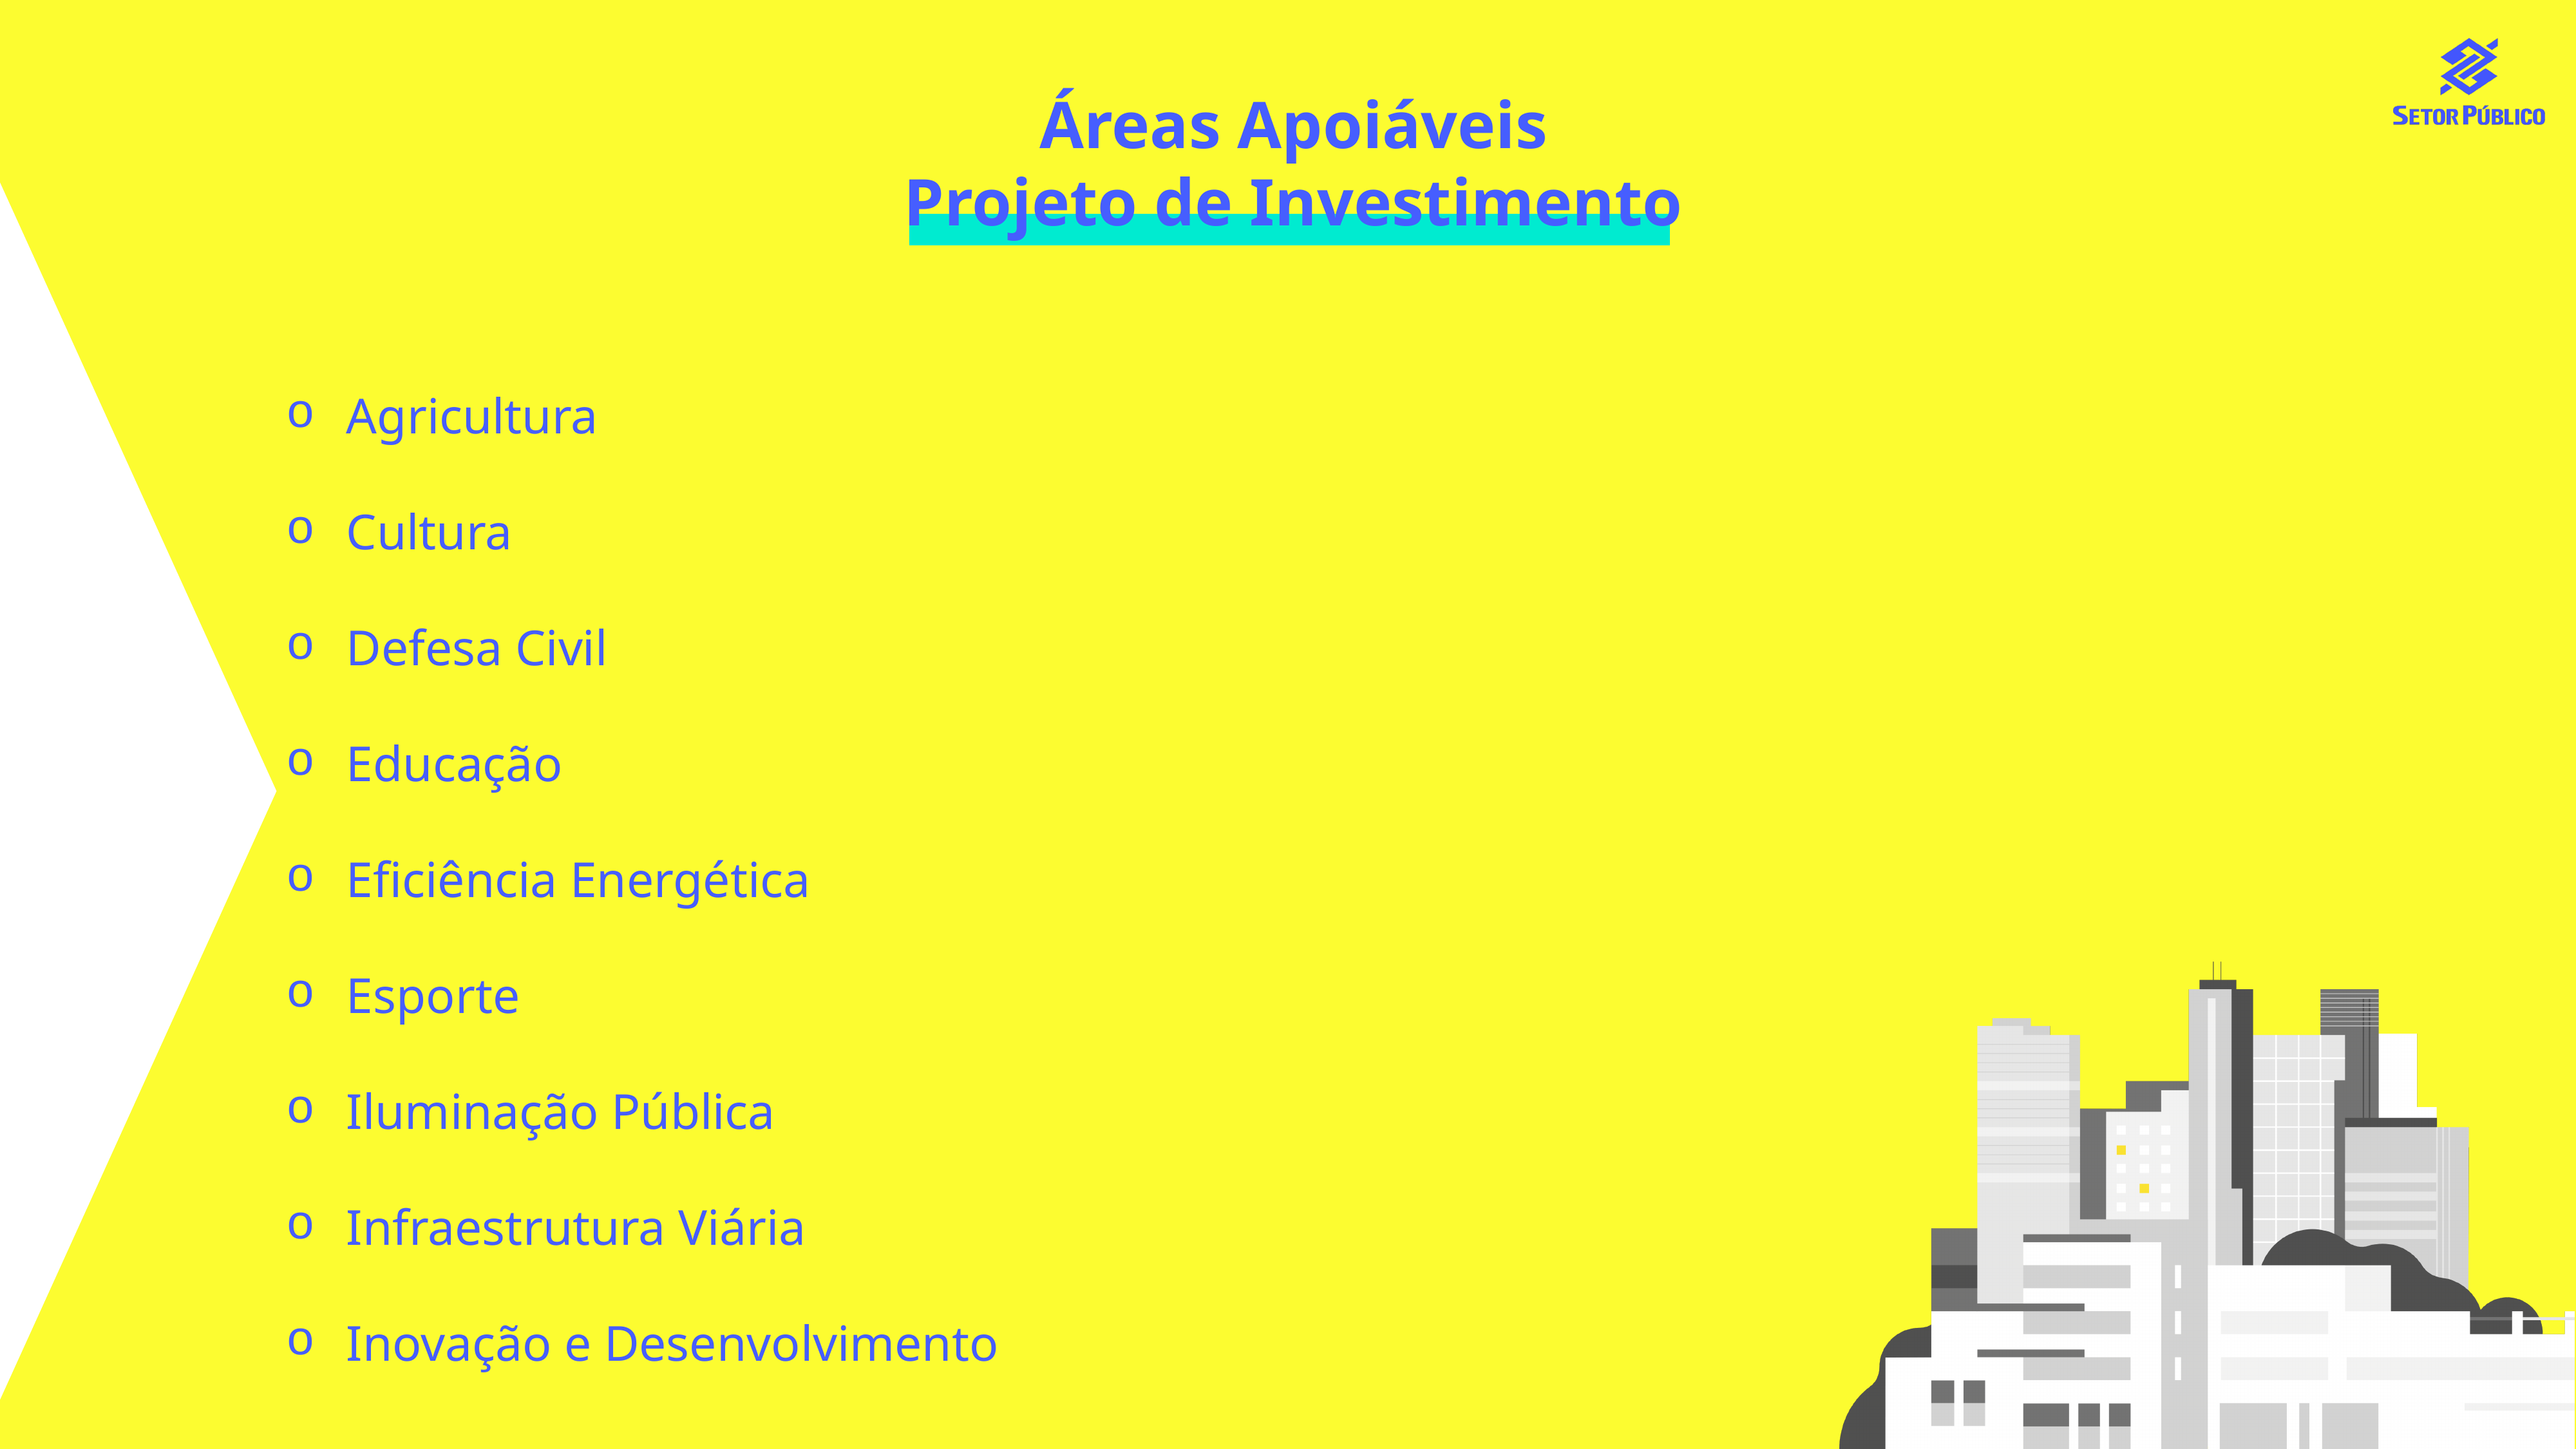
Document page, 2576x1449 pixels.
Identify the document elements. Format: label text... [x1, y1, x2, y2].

text_box [0, 0, 2576, 1449]
text_box Agricultura Cultura Defesa Civil Educação Eficiência Energética Esporte Iluminação Pública Infraestrutura Viária Inovação e Desenvolvimento Modernização da Gestão Lazer Limpeza Pública Meio Ambiente Mobilidade Urbana Saúde Segurança Pública Vigilância Sanitária [276, 323, 2325, 1449]
text_box Áreas Apoiáveis Projeto de Investimento [868, 79, 1719, 243]
picture [1839, 897, 2575, 1449]
picture [2393, 38, 2545, 125]
